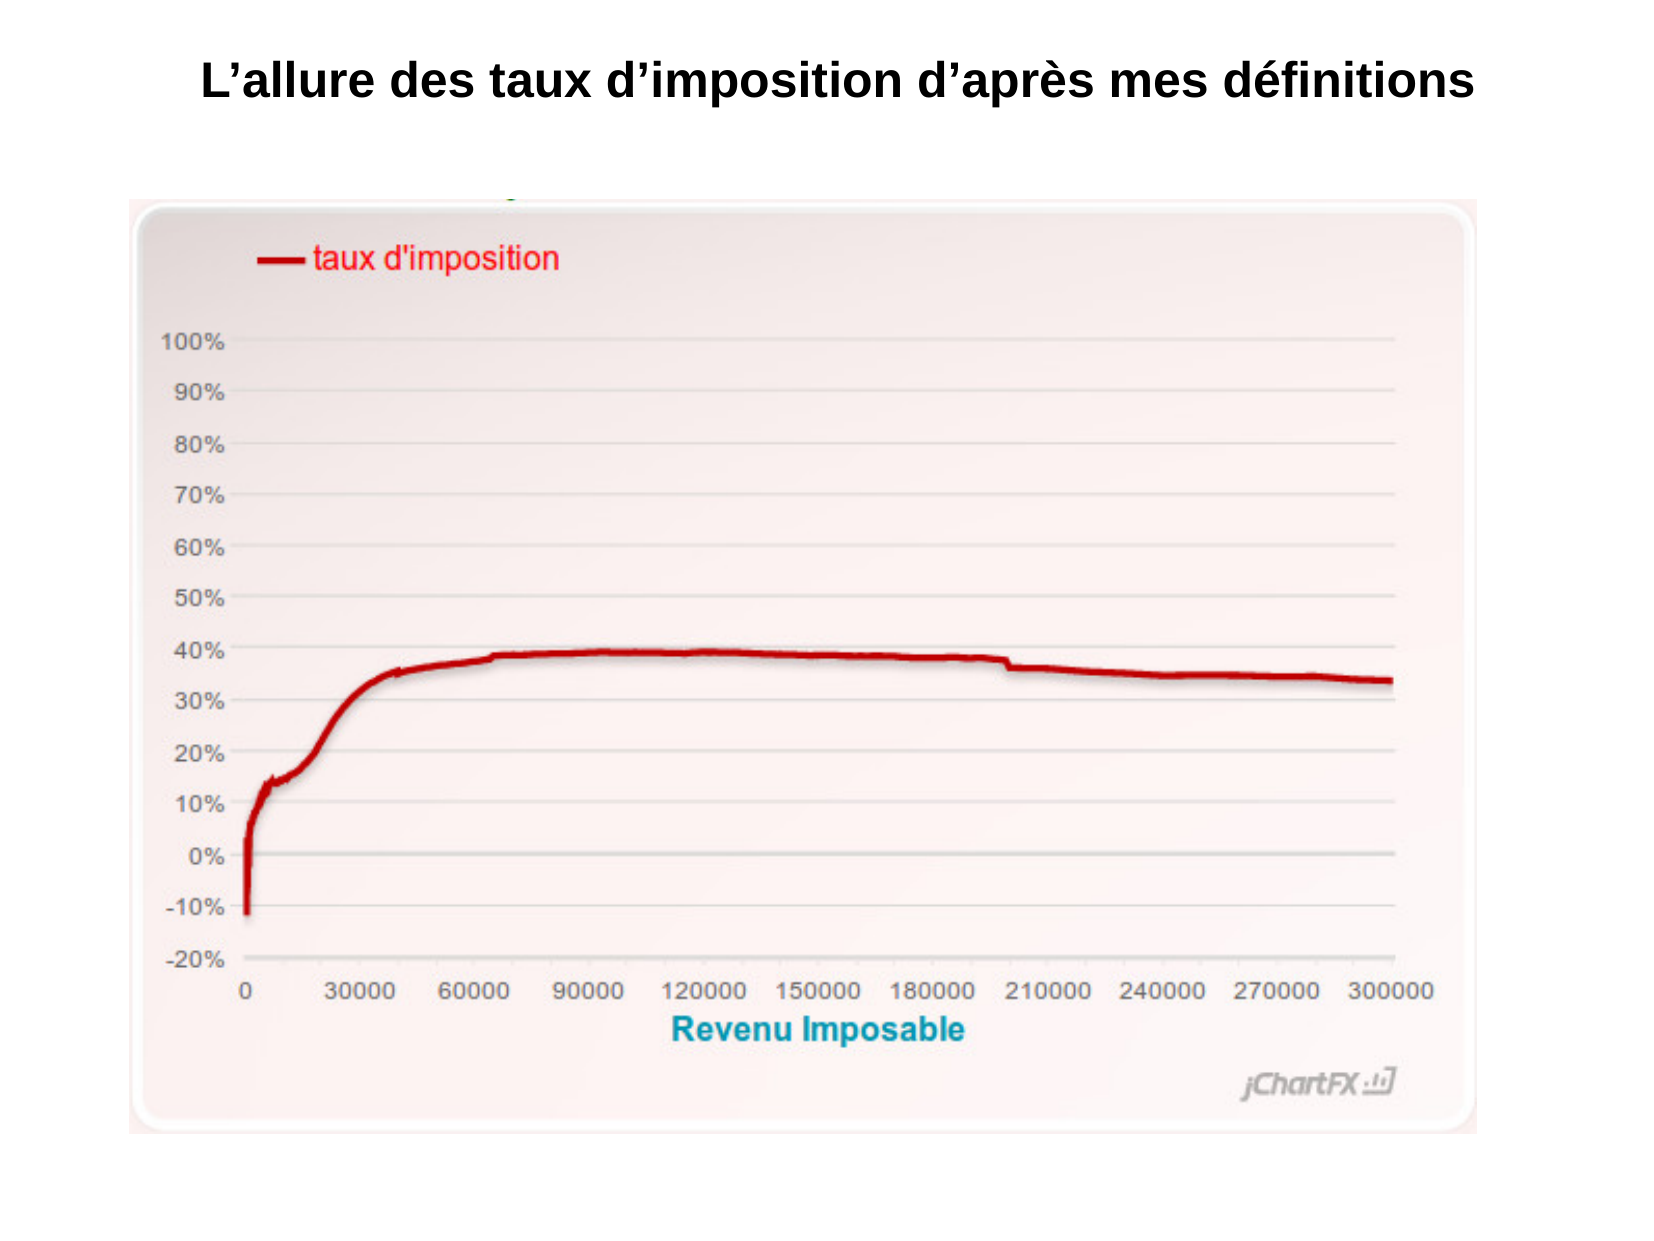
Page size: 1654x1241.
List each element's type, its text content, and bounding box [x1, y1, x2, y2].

picture [129, 199, 1477, 1134]
text_box L’allure des taux d’imposition d’après mes définitions [0, 45, 1654, 117]
